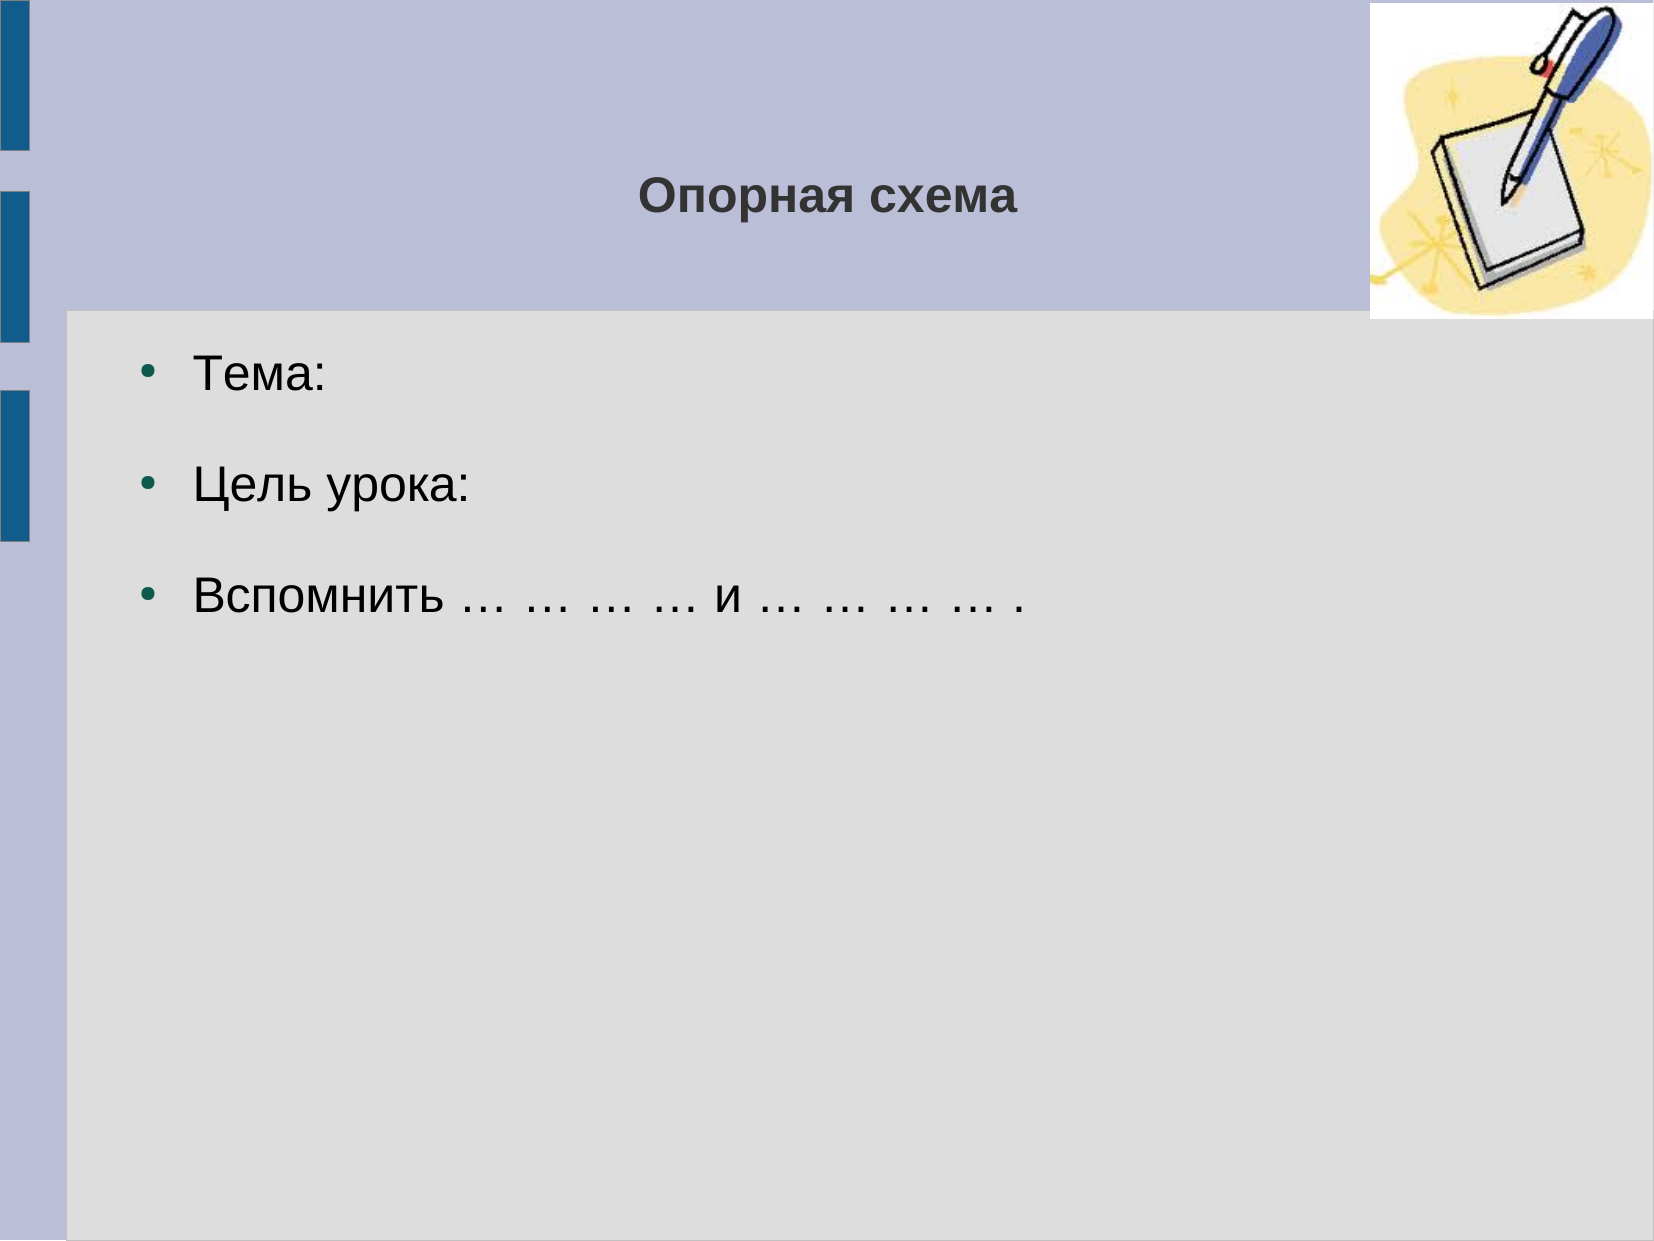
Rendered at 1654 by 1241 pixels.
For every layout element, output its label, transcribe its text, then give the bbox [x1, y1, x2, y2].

picture [1370, 3, 1654, 319]
list Тема: Цель урока: Вспомнить … … … … и … … … … . [121, 344, 1534, 1127]
title Опорная схема [121, 91, 1370, 299]
